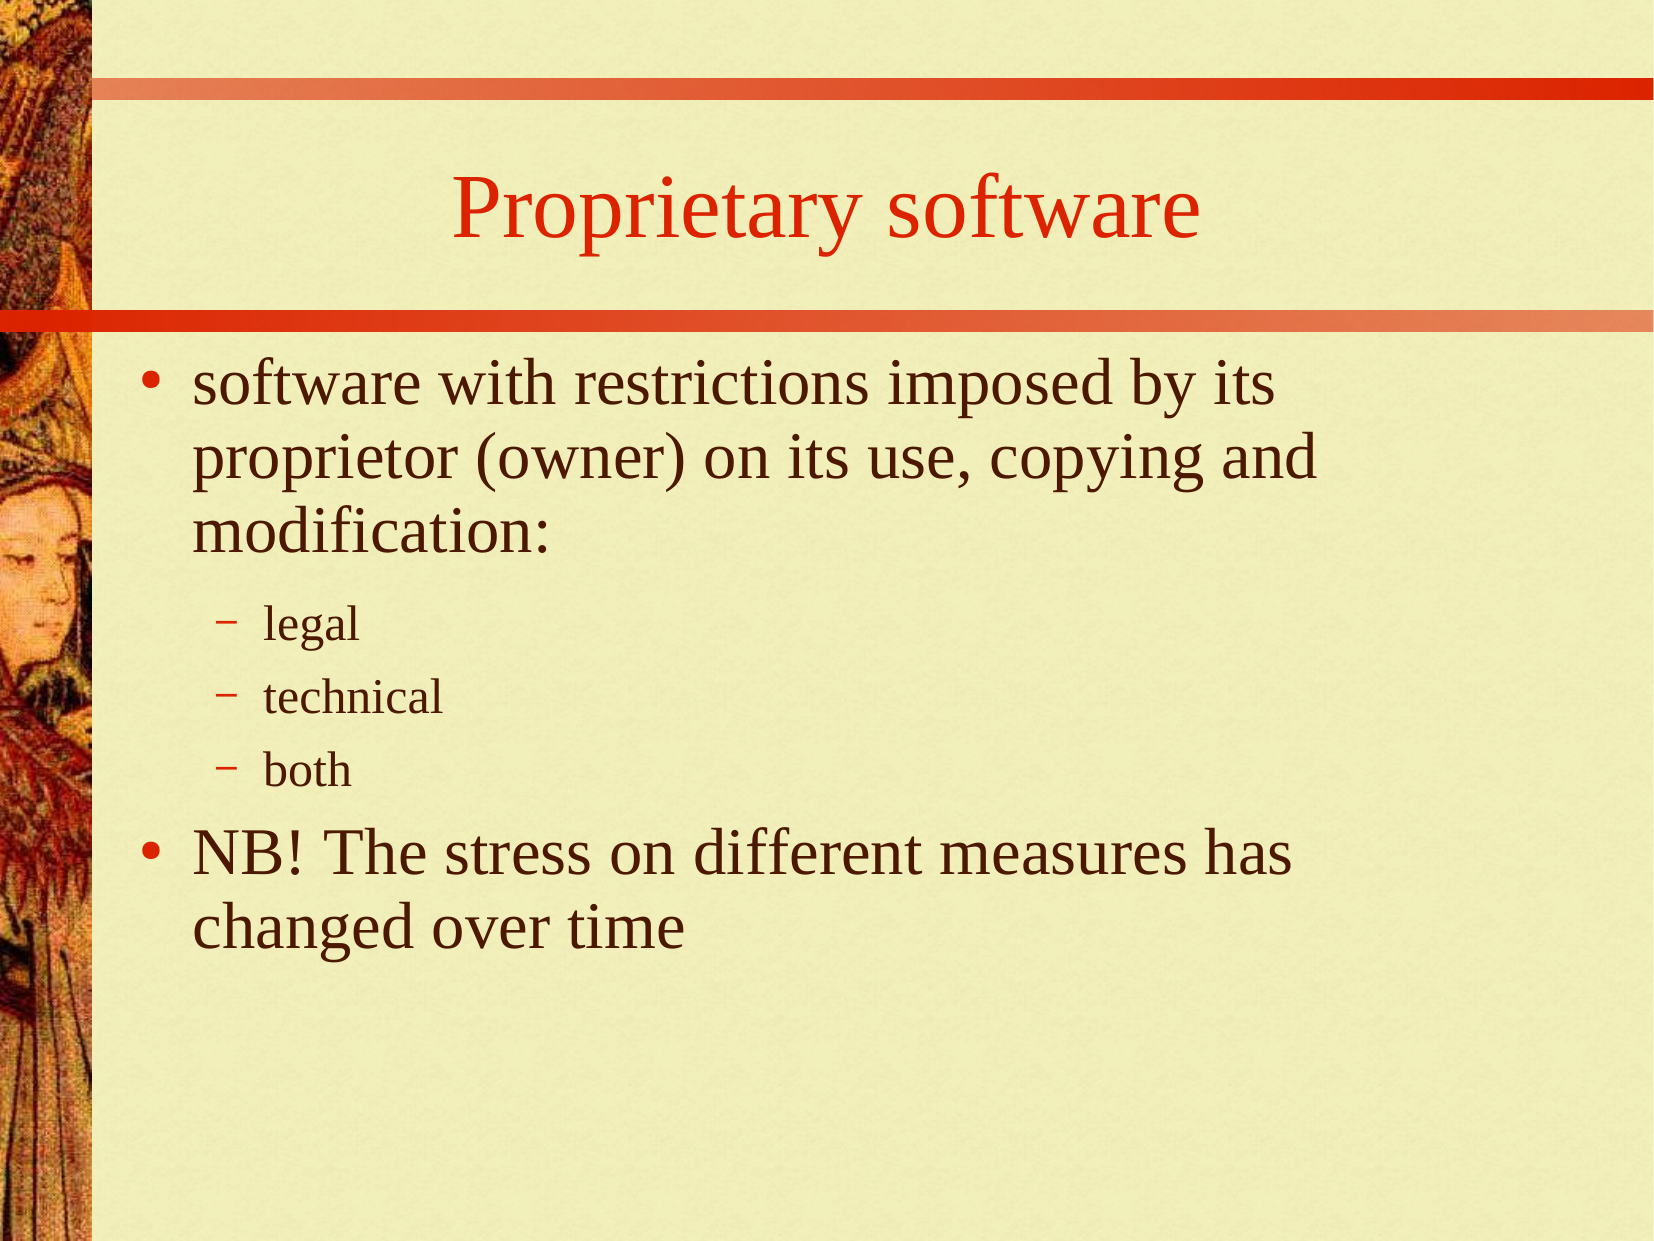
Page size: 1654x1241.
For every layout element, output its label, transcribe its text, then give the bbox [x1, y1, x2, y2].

picture [0, 332, 1654, 1241]
list software with restrictions imposed by its proprietor (owner) on its use, copying and modification: legal technical both NB! The stress on different measures has changed over time [121, 344, 1534, 1127]
picture [0, 0, 1654, 310]
title Proprietary software [121, 102, 1534, 311]
